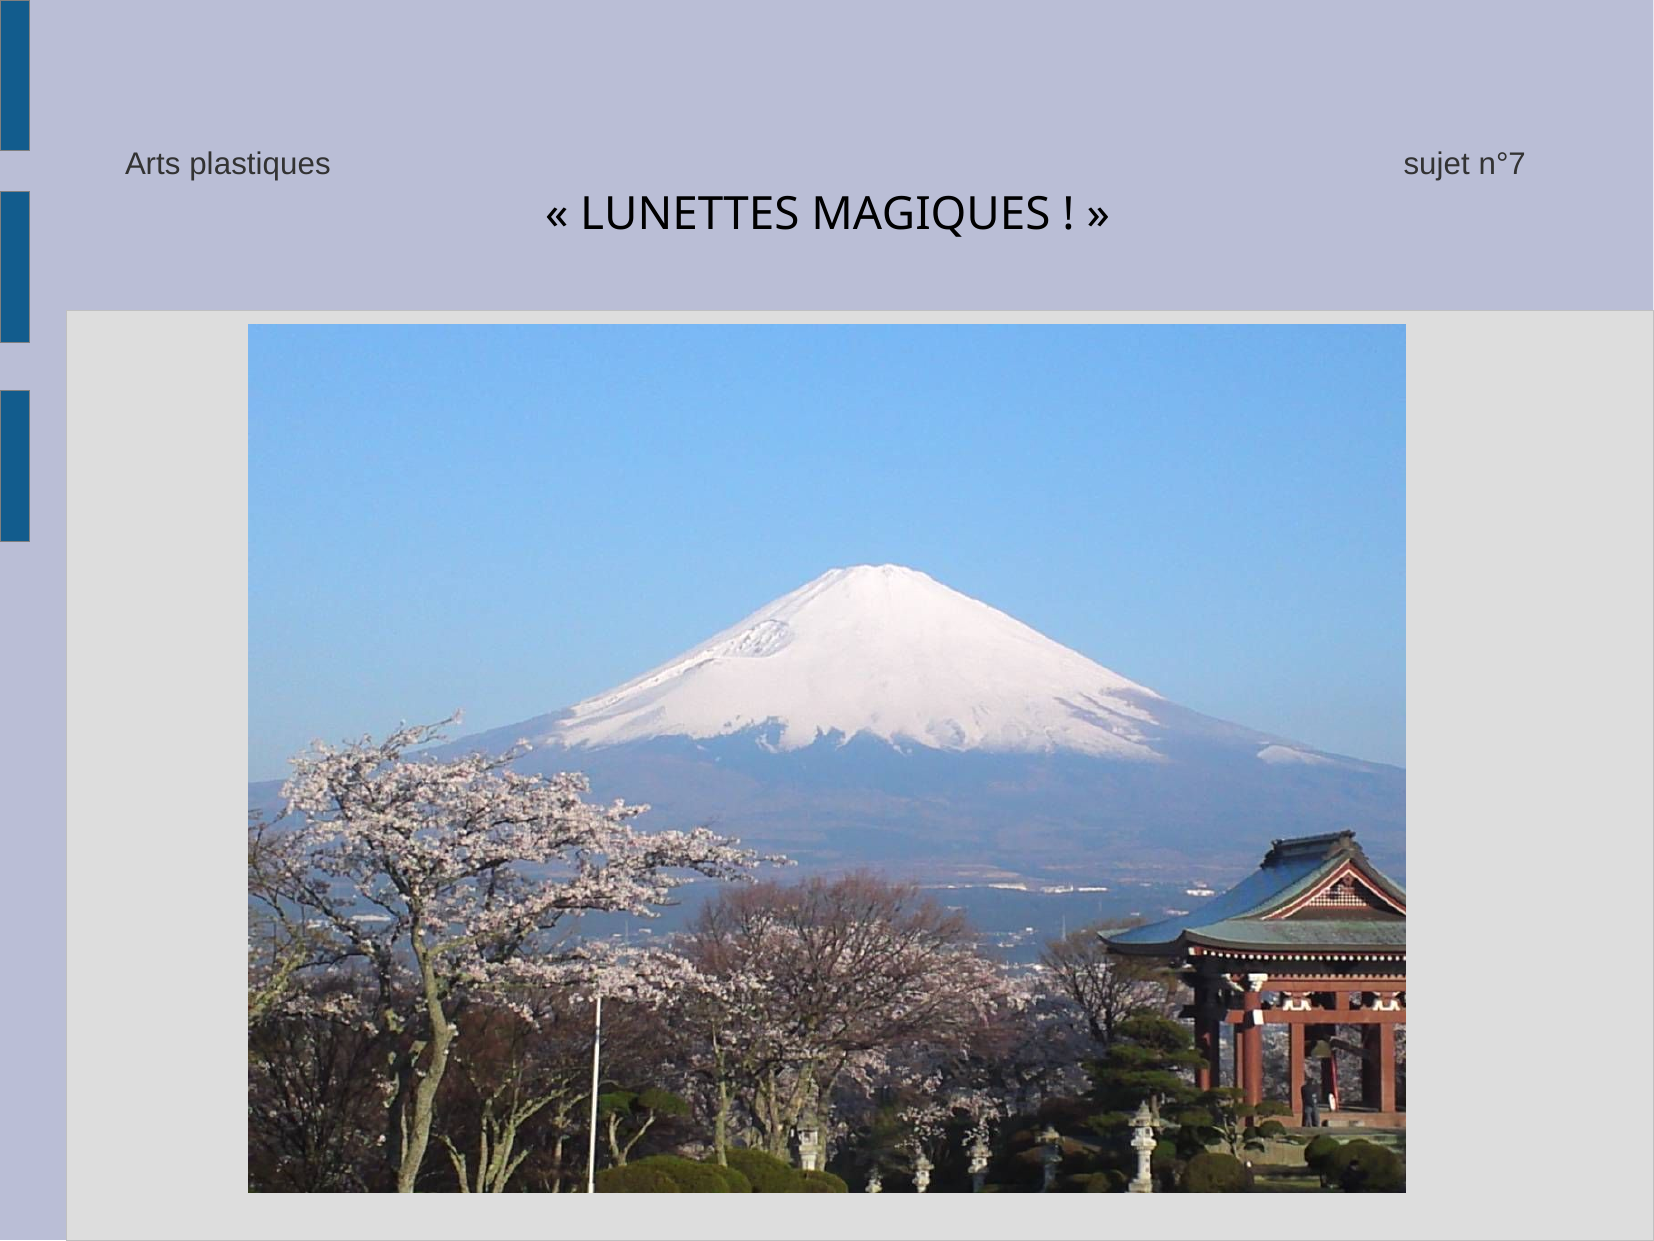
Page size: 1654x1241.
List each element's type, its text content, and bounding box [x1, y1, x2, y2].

title Arts plastiques sujet n°7 « LUNETTES MAGIQUES ! » [121, 91, 1534, 299]
picture [248, 324, 1406, 1193]
